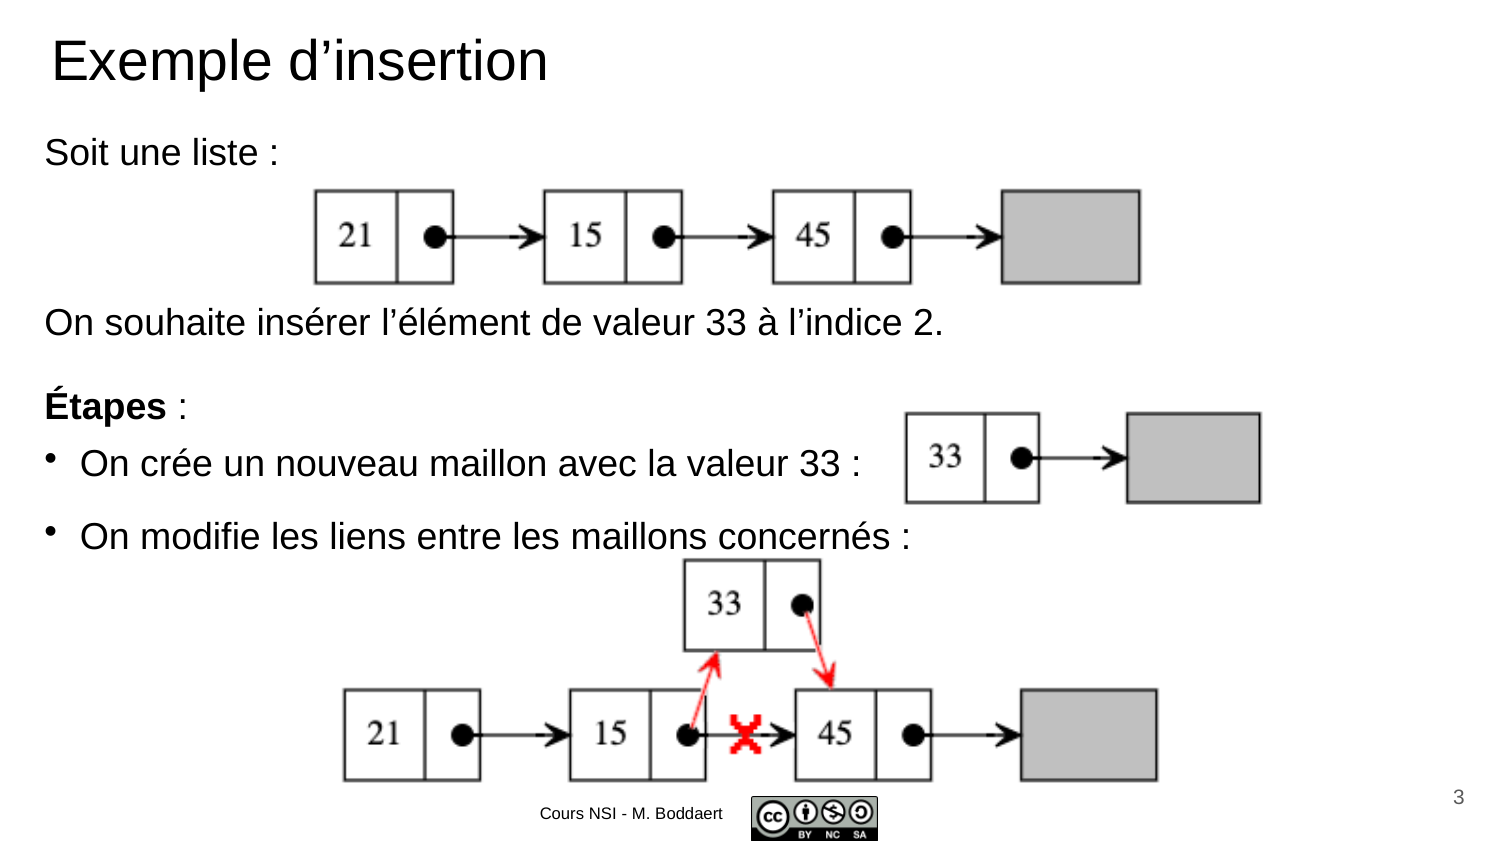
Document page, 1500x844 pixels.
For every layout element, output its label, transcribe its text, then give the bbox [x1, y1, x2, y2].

picture [751, 796, 878, 841]
picture [337, 555, 1167, 792]
text_box On modifie les liens entre les maillons concernés : [29, 504, 1477, 626]
title Exemple d’insertion [51, 13, 1449, 108]
text_box Soit une liste : On souhaite insérer l’élément de valeur 33 à l’indice 2. [29, 120, 1477, 355]
text_box Étapes : On crée un nouveau maillon avec la valeur 33 : [29, 374, 1477, 497]
picture [306, 180, 1150, 296]
slide_number <numéro> [1389, 764, 1480, 830]
picture [897, 403, 1270, 504]
